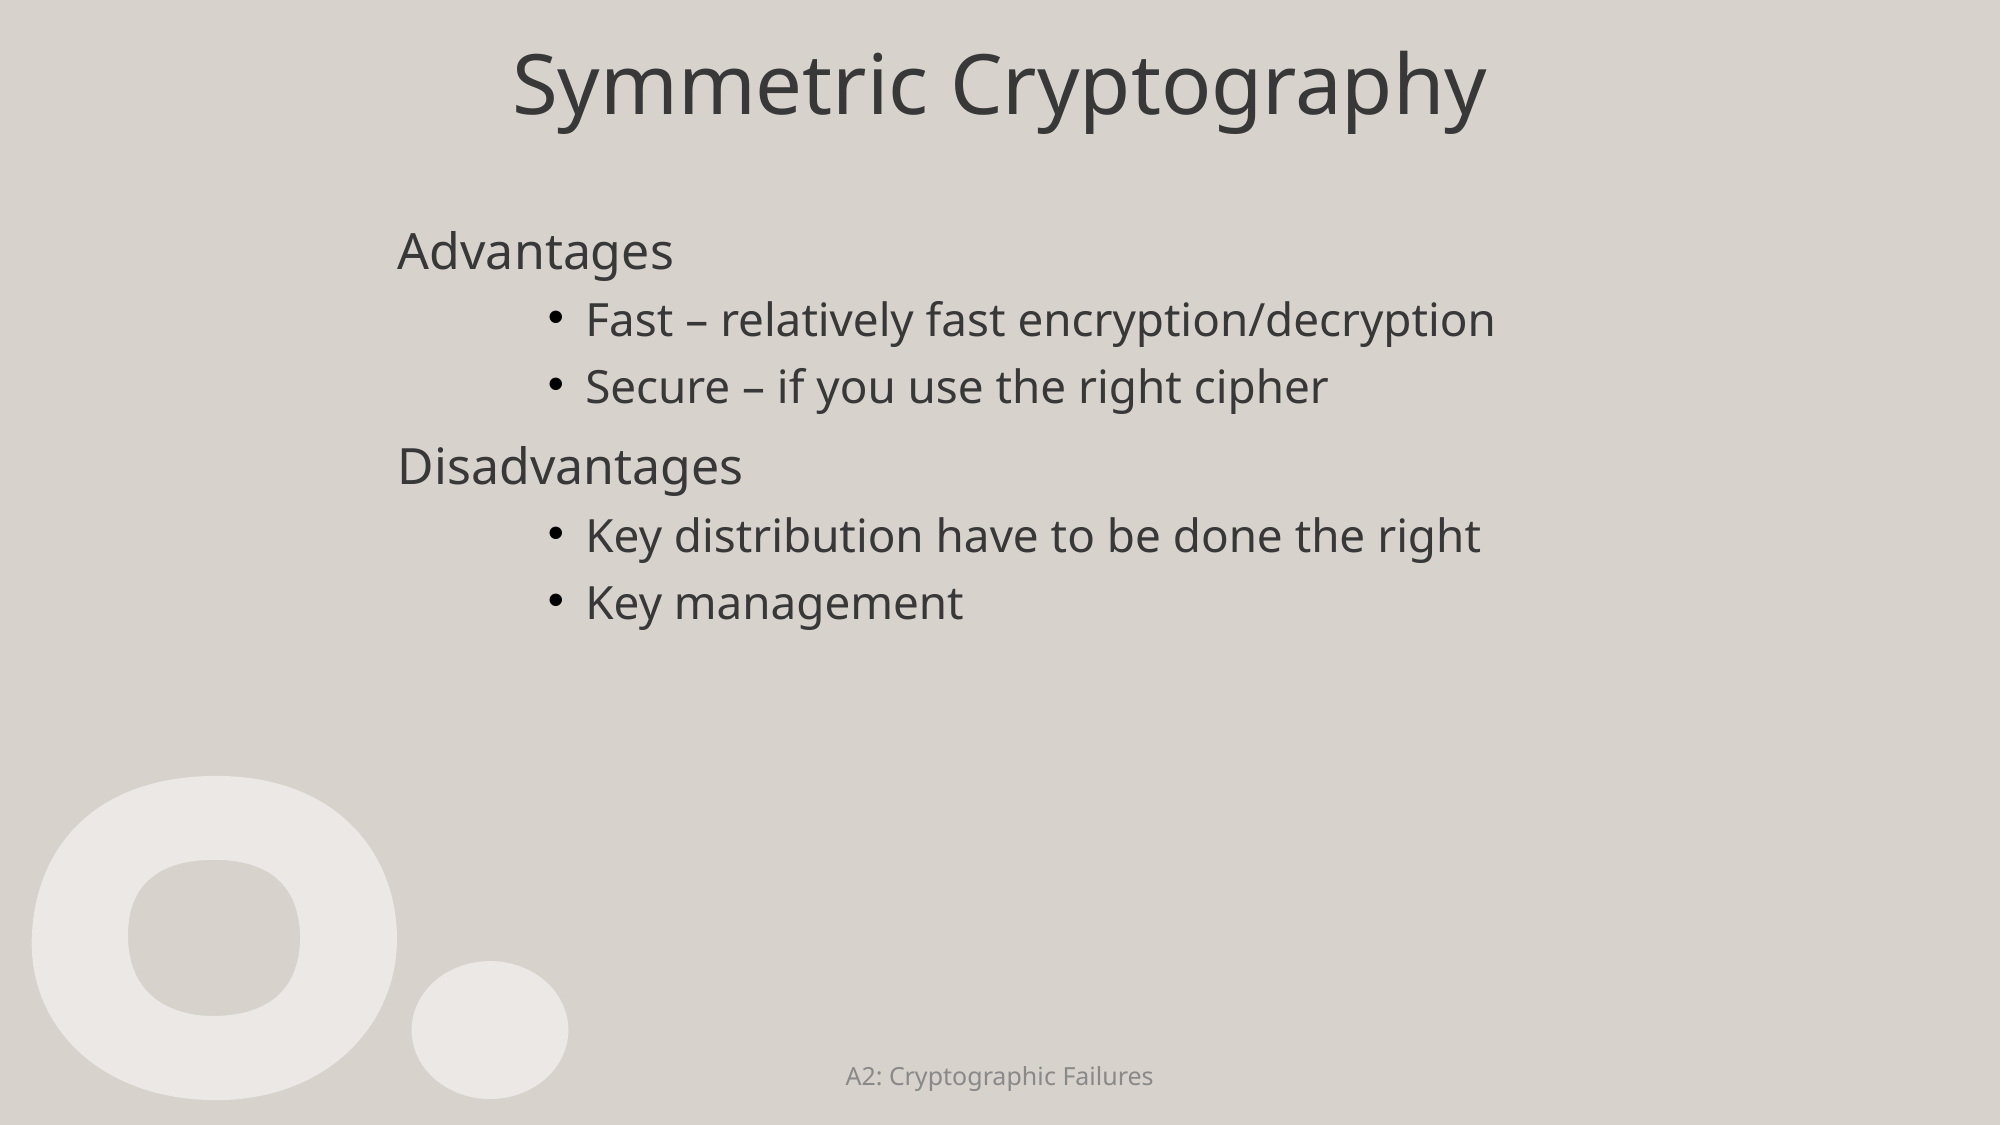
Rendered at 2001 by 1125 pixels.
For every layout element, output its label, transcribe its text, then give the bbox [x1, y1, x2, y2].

text_box A2: Cryptographic Failures [662, 1045, 1338, 1106]
title Symmetric Cryptography [0, 19, 2000, 148]
list Advantages Fast – relatively fast encryption/decryption Secure – if you use the right cipher Disadvantages Key distribution have to be done the right Key management [382, 212, 1618, 981]
